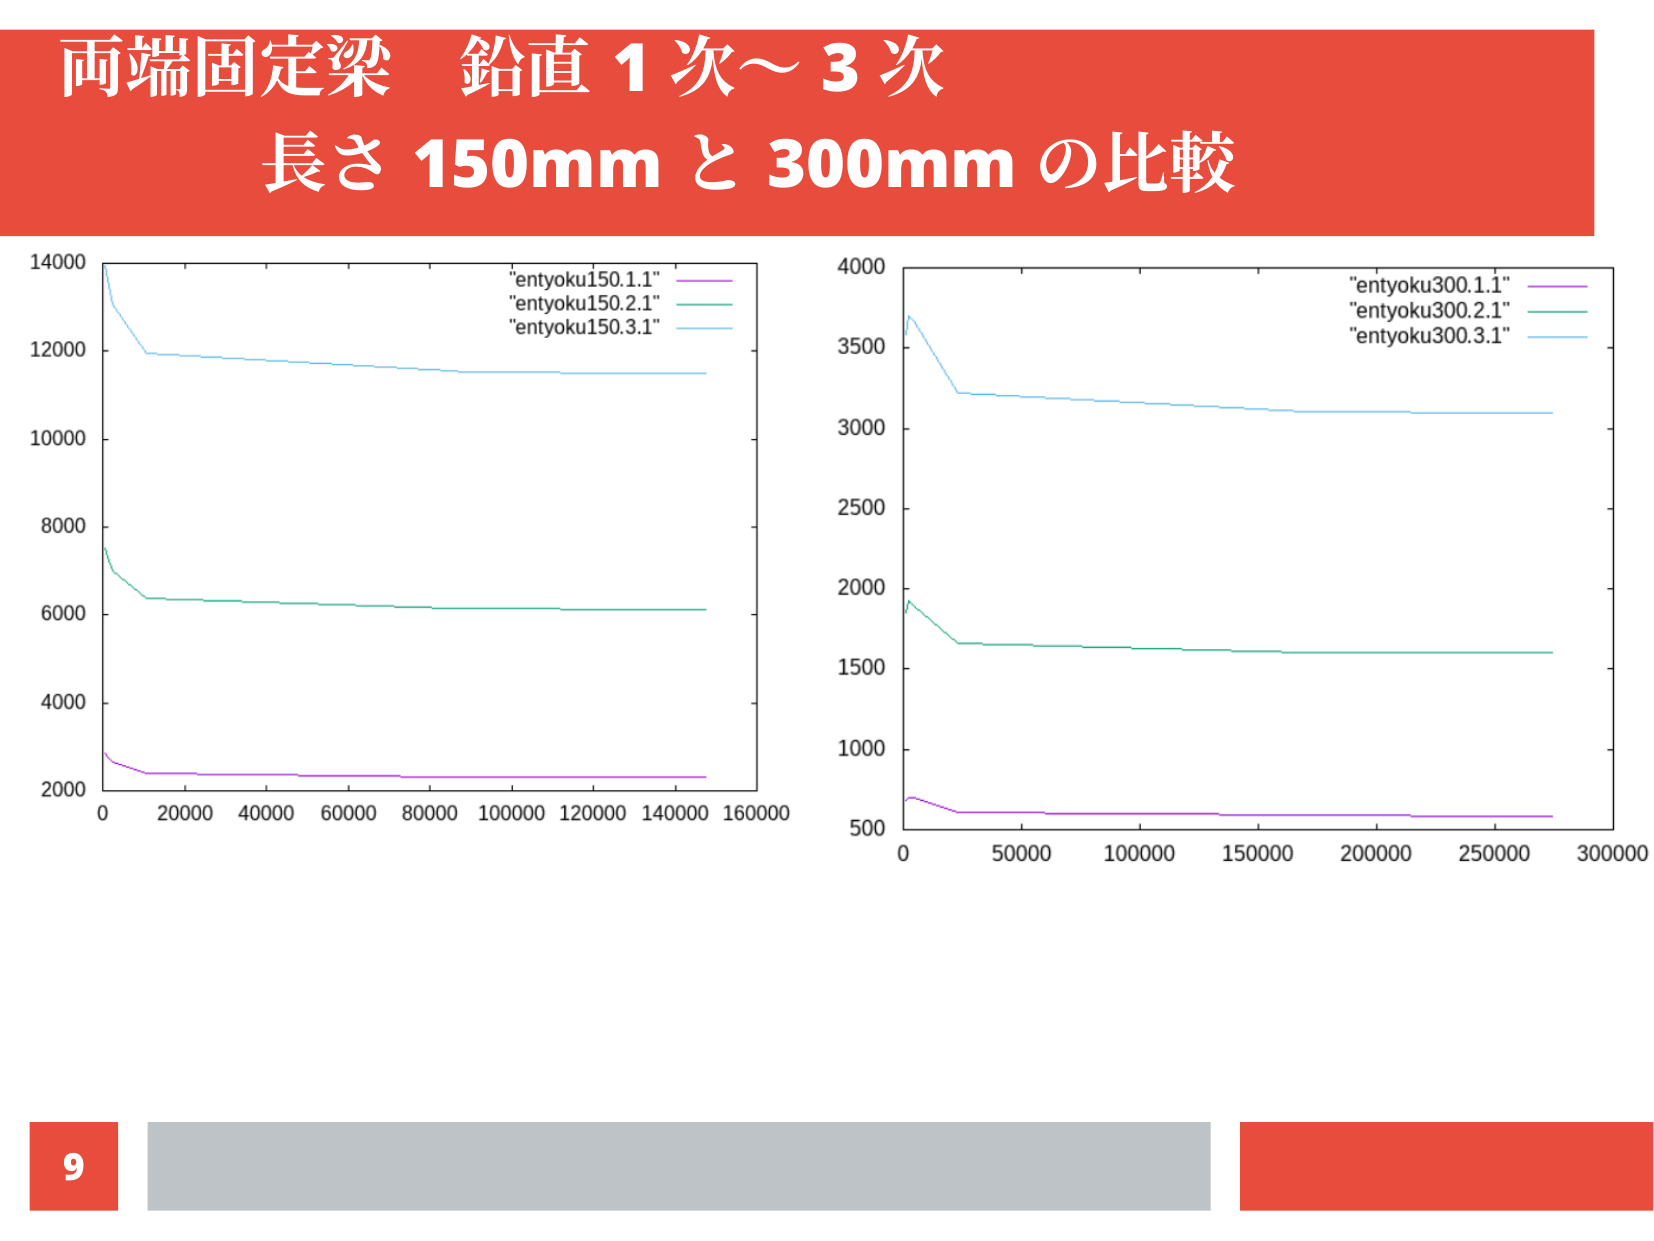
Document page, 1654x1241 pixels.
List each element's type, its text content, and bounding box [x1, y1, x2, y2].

picture [803, 242, 1654, 881]
picture [0, 239, 795, 839]
title 両端固定梁 鉛直1次〜3次 長さ150mmと300mmの比較 [59, 59, 1595, 207]
